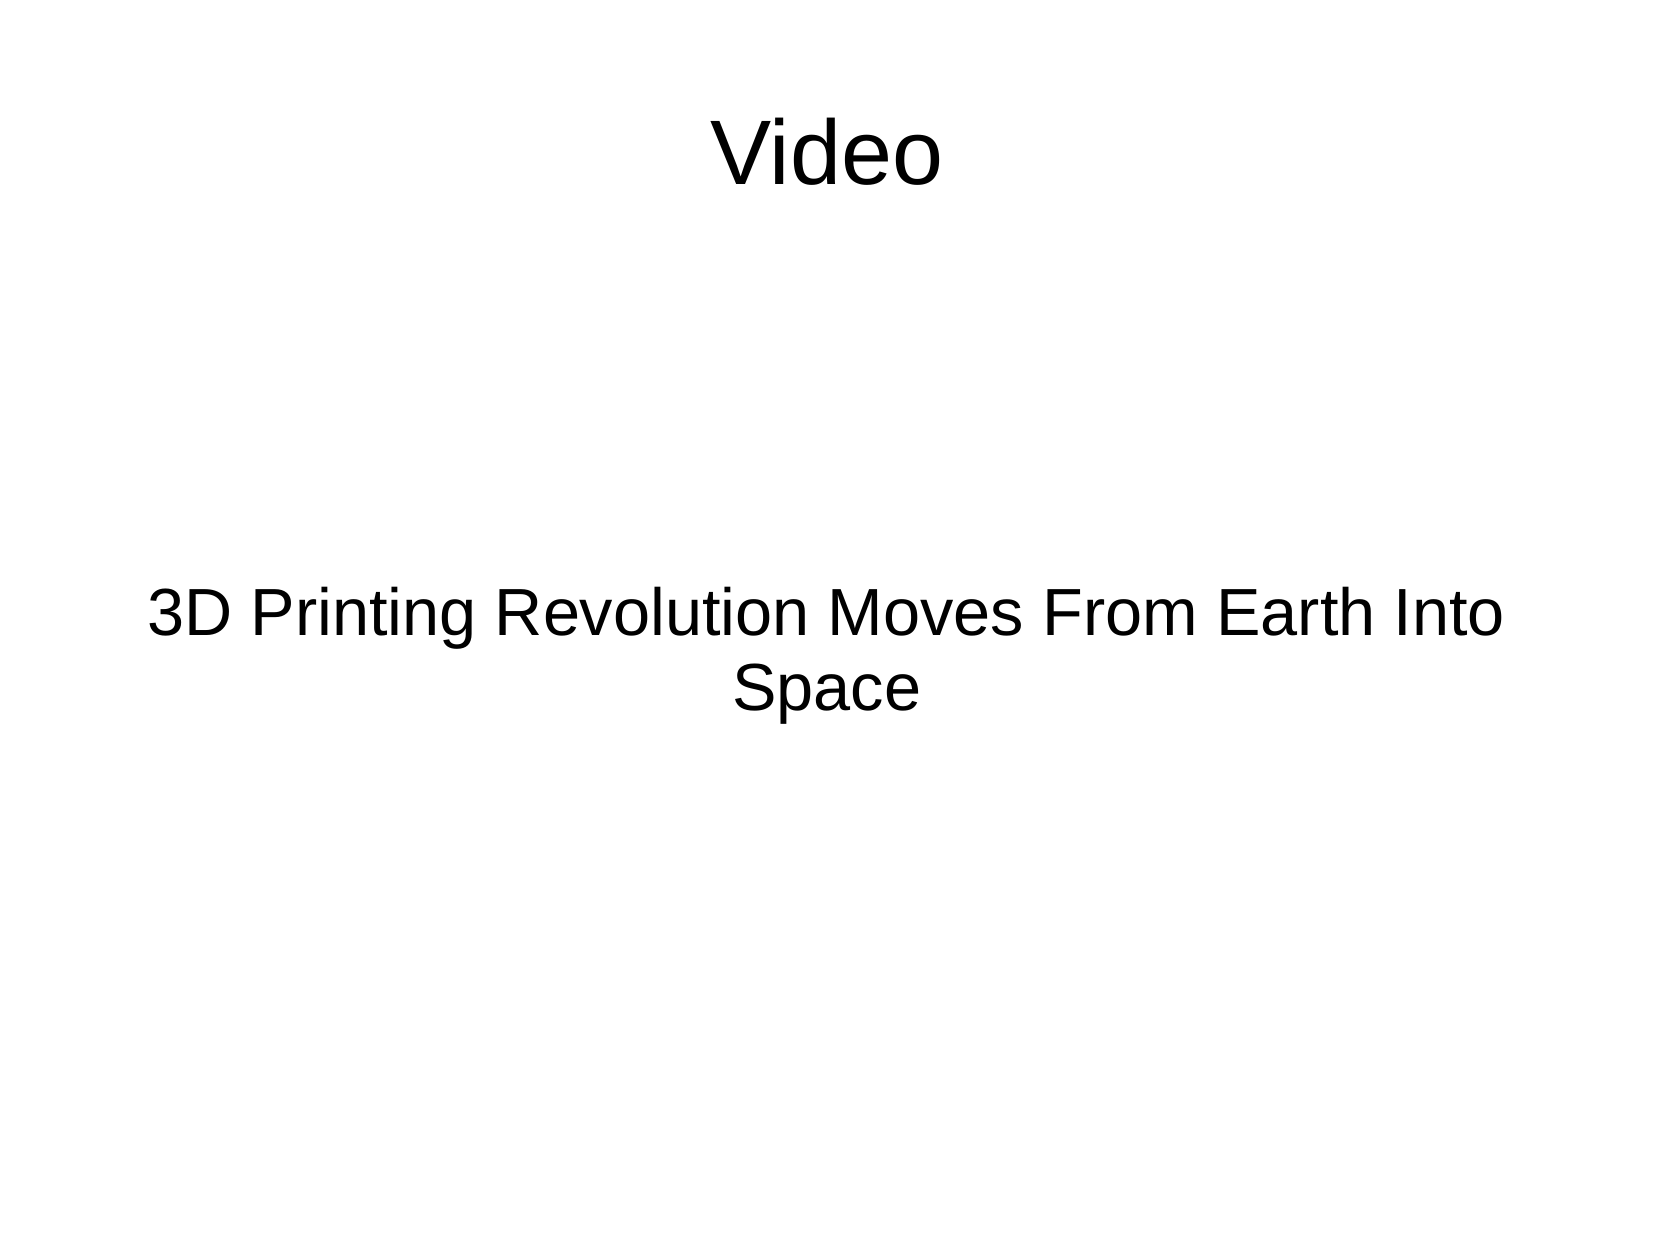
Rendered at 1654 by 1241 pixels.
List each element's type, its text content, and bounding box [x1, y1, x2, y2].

title Video [82, 49, 1571, 257]
subtitle 3D Printing Revolution Moves From Earth Into Space [82, 290, 1571, 1010]
